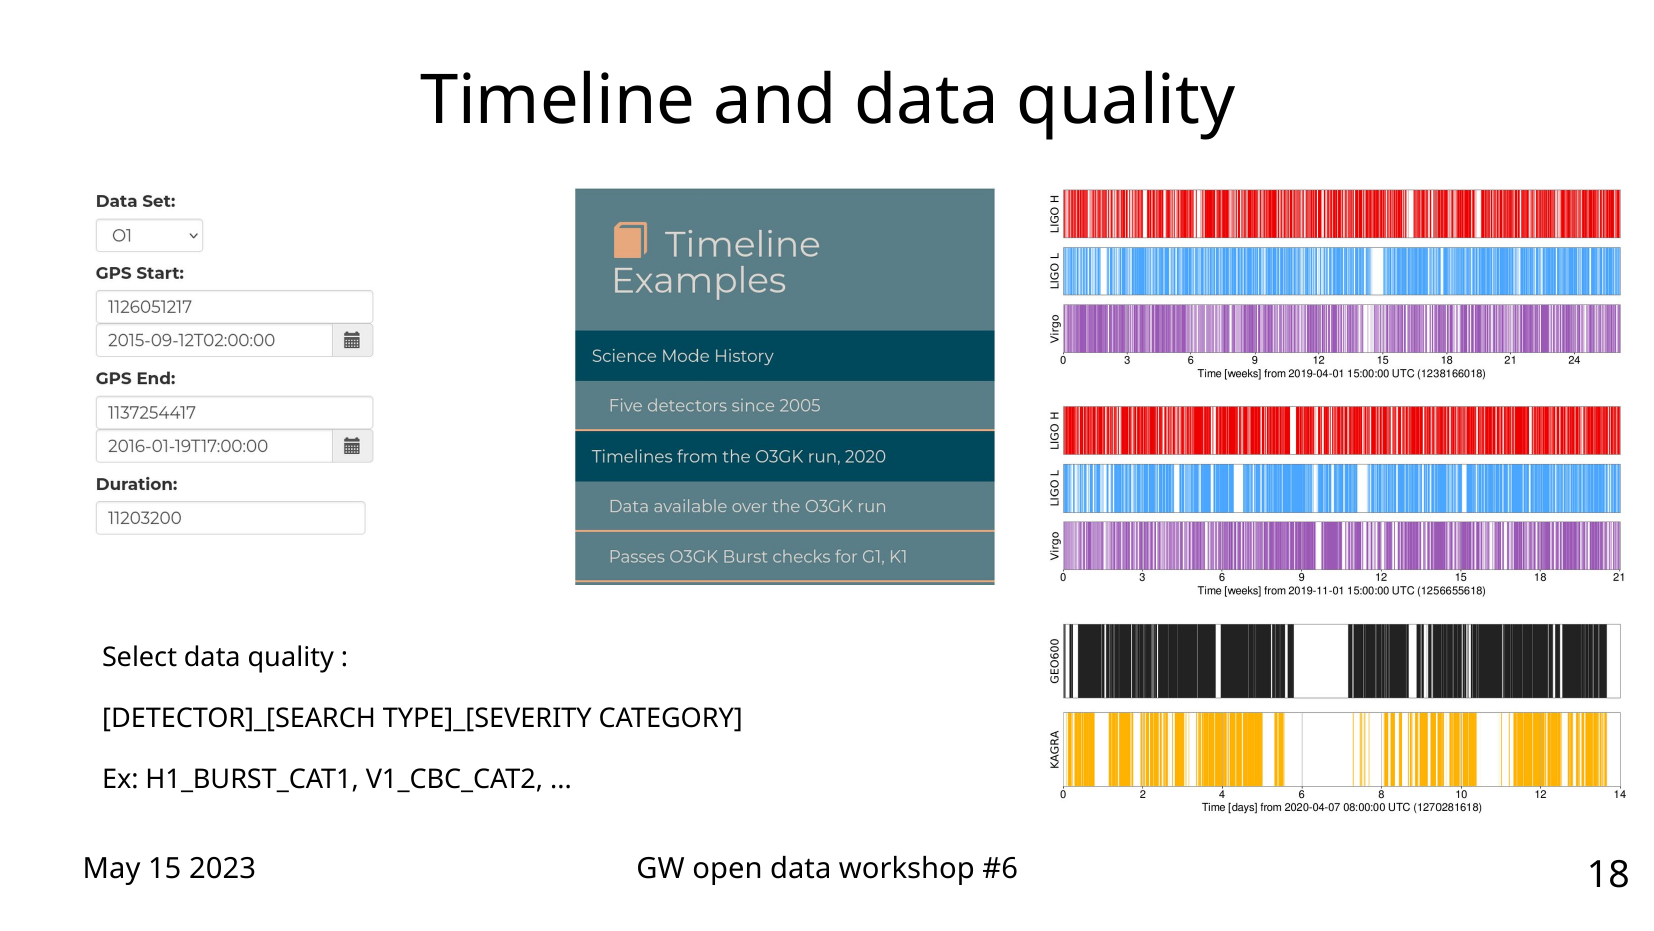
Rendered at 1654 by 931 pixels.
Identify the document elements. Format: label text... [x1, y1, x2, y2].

text_box Select data quality : [DETECTOR]_[SEARCH TYPE]_[SEVERITY CATEGORY] Ex: H1_BURST_CAT1, V1_CBC_CAT2, ... [87, 629, 778, 798]
title Timeline and data quality [32, 19, 1623, 175]
picture [1023, 173, 1647, 819]
picture [60, 162, 1011, 585]
